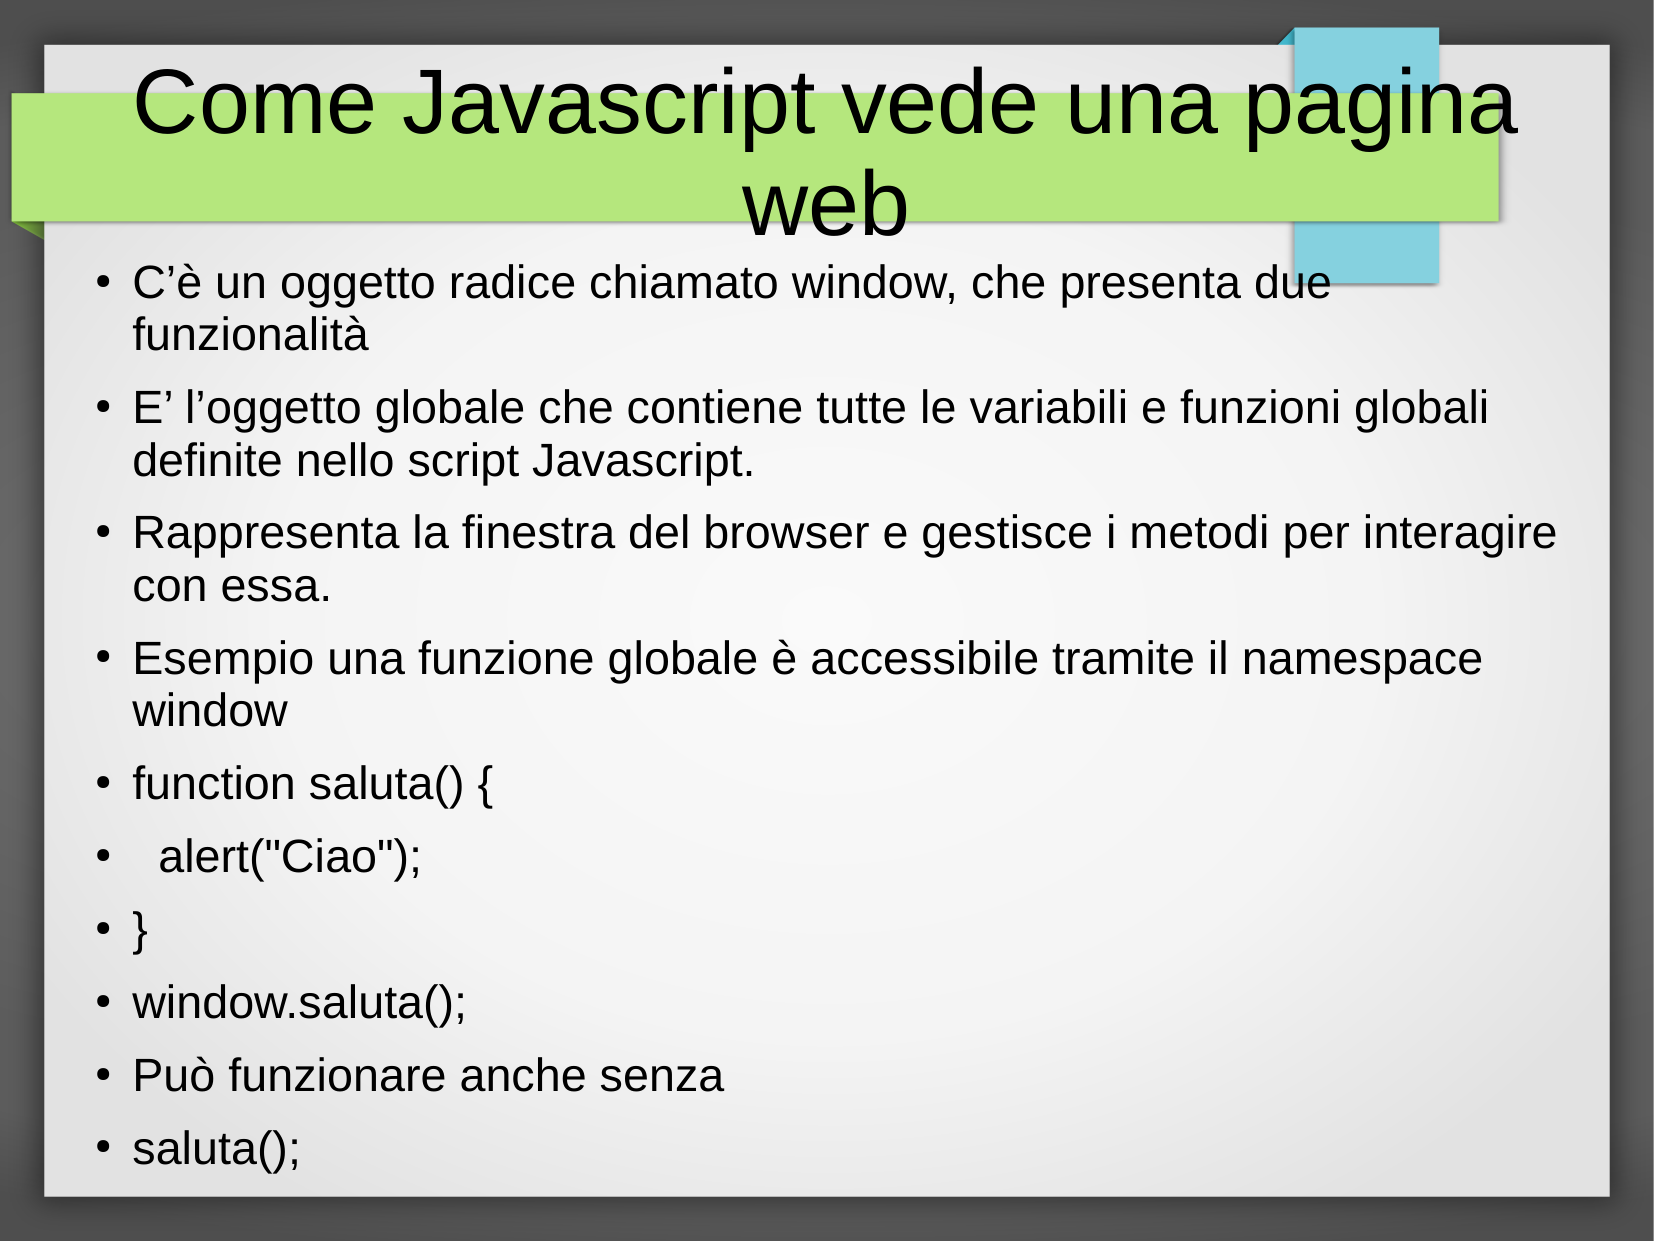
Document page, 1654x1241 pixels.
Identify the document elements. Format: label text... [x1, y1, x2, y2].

list C’è un oggetto radice chiamato window, che presenta due funzionalità E’ l’oggetto globale che contiene tutte le variabili e funzioni globali definite nello script Javascript. Rappresenta la finestra del browser e gestisce i metodi per interagire con essa. Esempio una funzione globale è accessibile tramite il namespace window function saluta() { alert("Ciao"); } window.saluta(); Può funzionare anche senza saluta(); [82, 256, 1571, 1182]
picture [0, 0, 1654, 1241]
title Come Javascript vede una pagina web [82, 49, 1571, 256]
